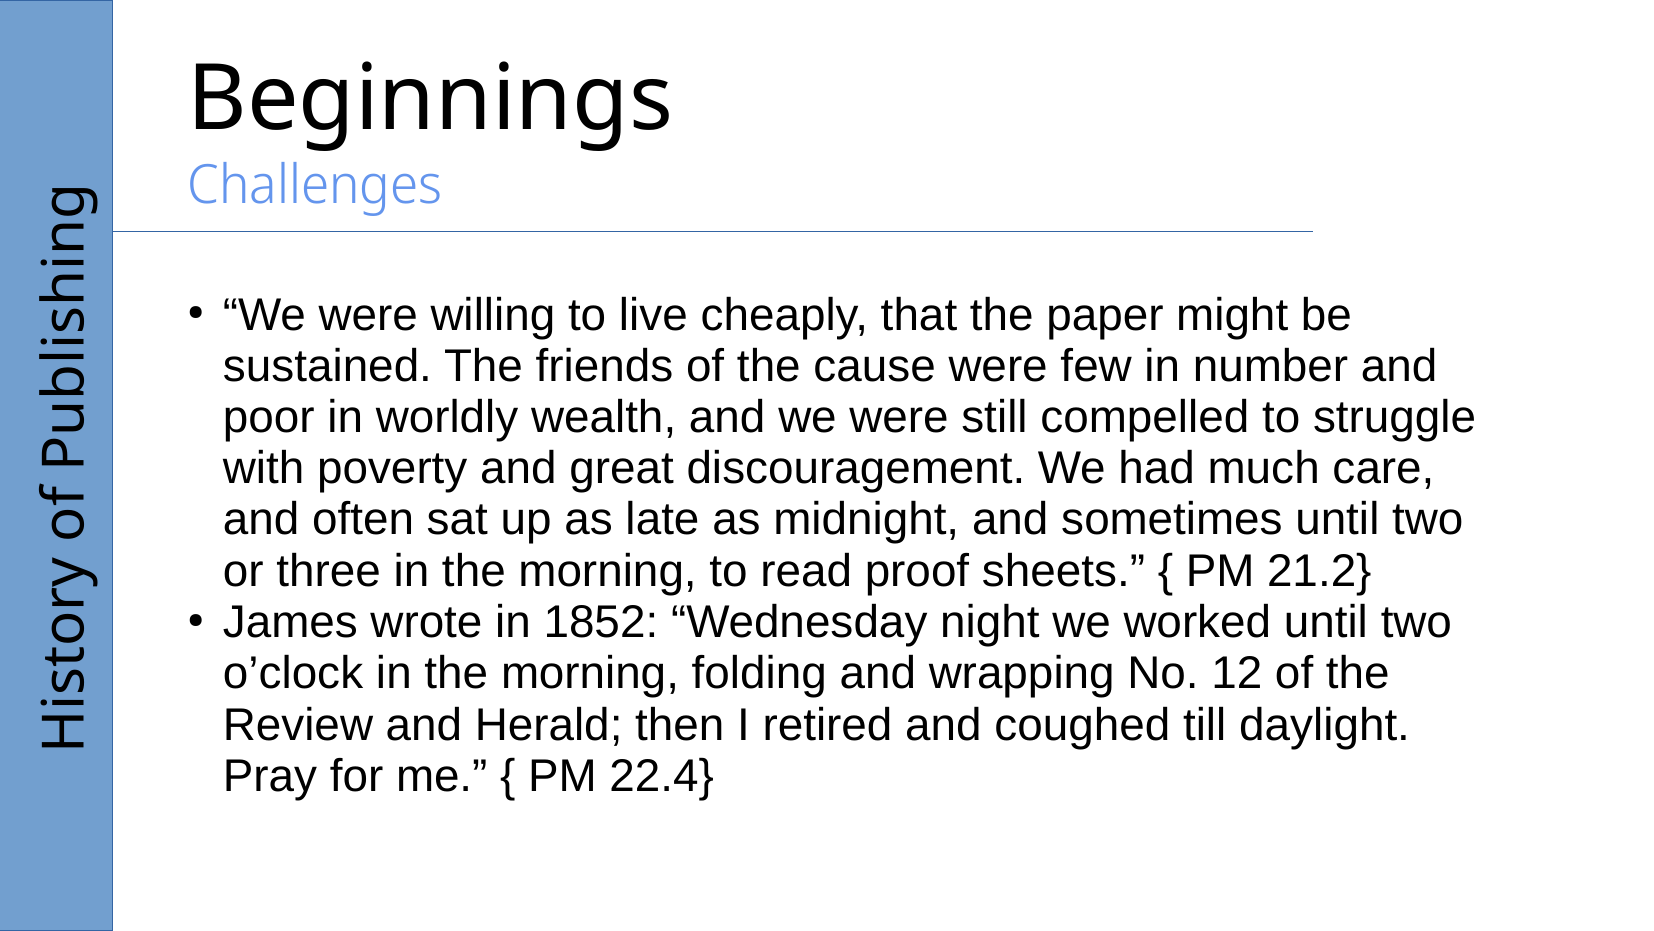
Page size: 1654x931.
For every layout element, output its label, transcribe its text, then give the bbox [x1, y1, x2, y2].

title Beginnings [187, 33, 1571, 125]
subtitle “We were willing to live cheaply, that the paper might be sustained. The friends of the cause were few in number and poor in worldly wealth, and we were still compelled to struggle with poverty and great discouragement. We had much care, and often sat up as late as midnight, and sometimes until two or three in the morning, to read proof sheets.” { PM 21.2} James wrote in 1852: “Wednesday night we worked until two o’clock in the morning, folding and wrapping No. 12 of the Review and Herald; then I retired and coughed till daylight. Pray for me.” { PM 22.4} [187, 288, 1501, 826]
text_box [0, 0, 113, 931]
text_box History of Publishing [13, 37, 105, 901]
title Challenges [187, 125, 1571, 239]
